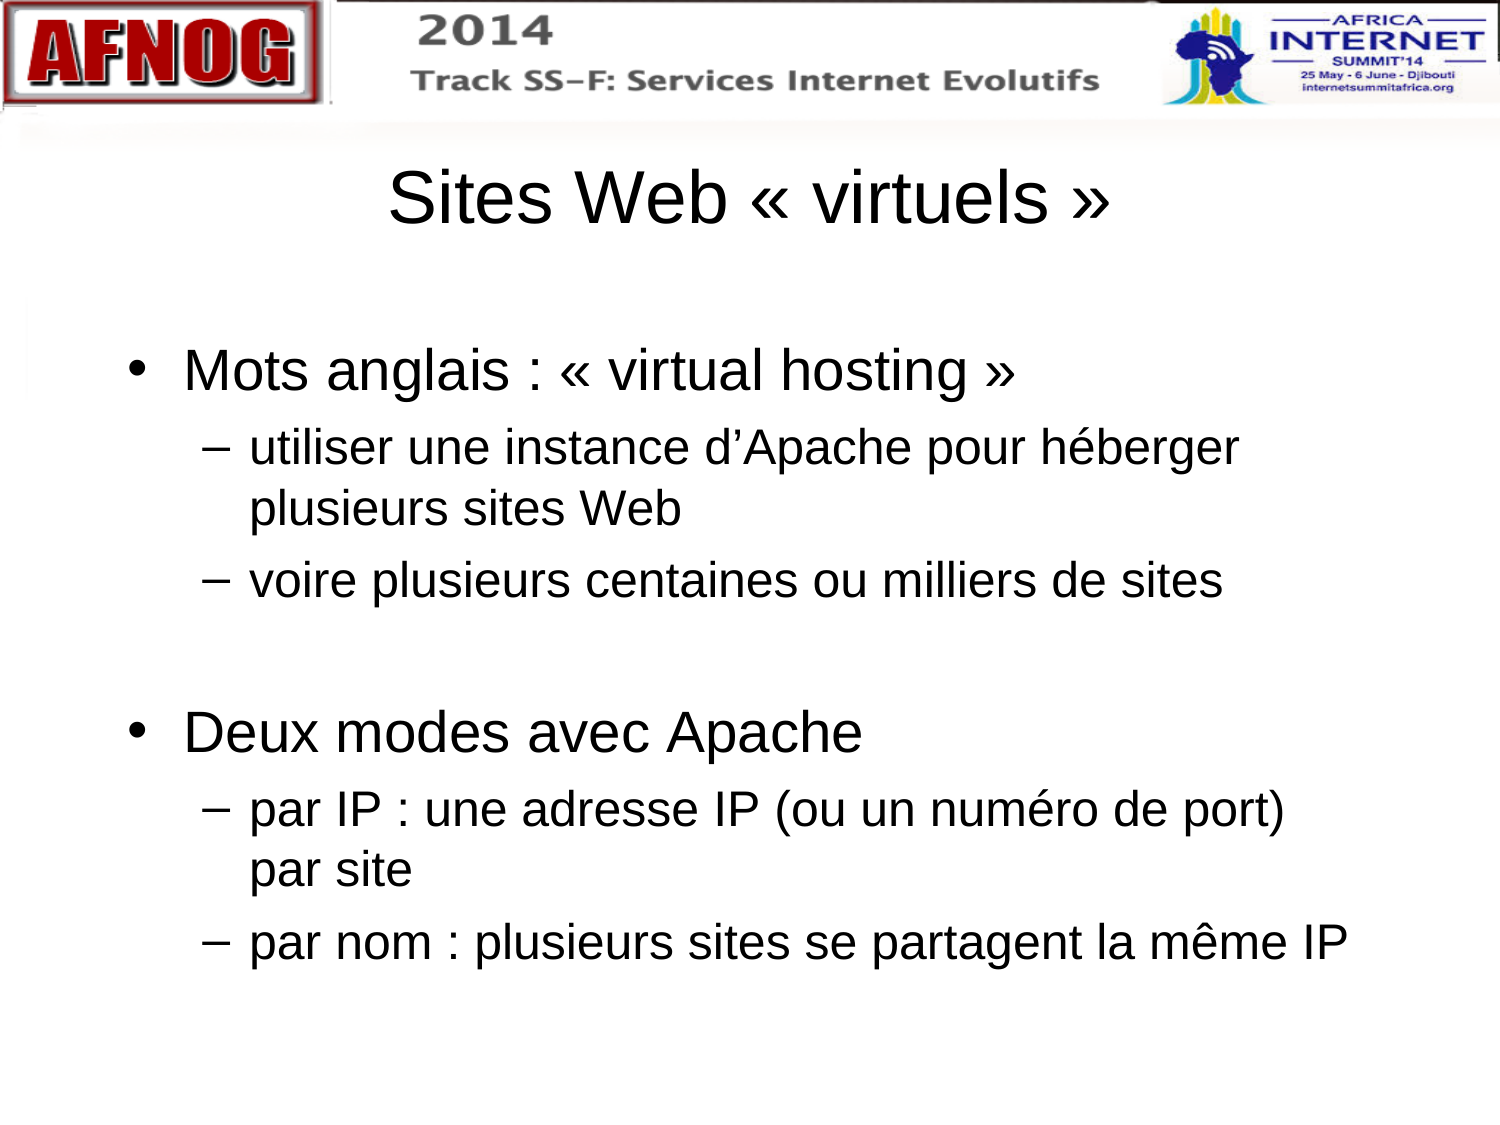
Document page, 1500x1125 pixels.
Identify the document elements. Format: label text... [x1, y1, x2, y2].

title Sites Web « virtuels » [112, 99, 1388, 288]
picture [0, 0, 1500, 1125]
list Mots anglais : « virtual hosting » utiliser une instance d’Apache pour héberger plusieurs sites Web voire plusieurs centaines ou milliers de sites Deux modes avec Apache par IP : une adresse IP (ou un numéro de port) par site par nom : plusieurs sites se partagent la même IP [112, 324, 1388, 1000]
